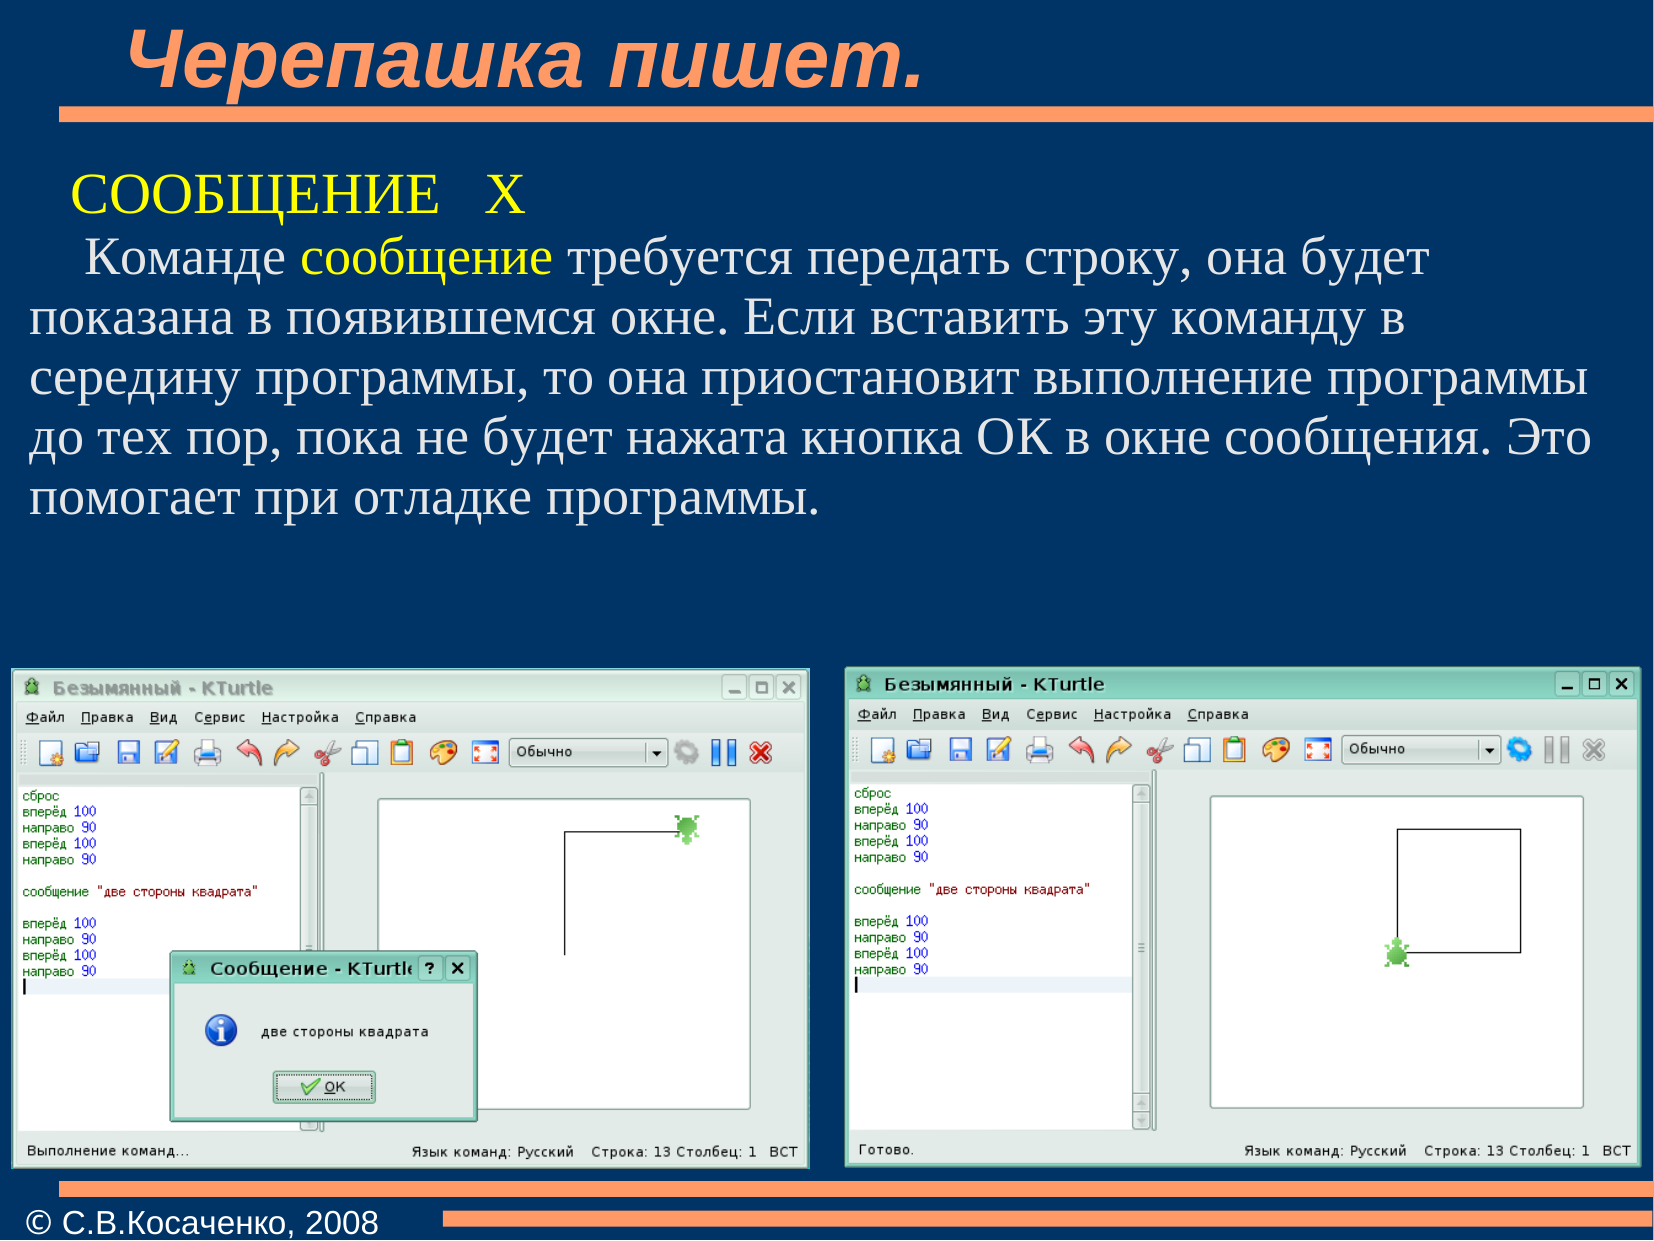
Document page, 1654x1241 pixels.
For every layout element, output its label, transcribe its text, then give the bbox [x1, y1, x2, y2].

list СООБЩЕНИЕ X Команде сообщение требуется передать строку, она будет показана в появившемся окне. Если вставить эту команду в середину программы, то она приостановит выполнение программы до тех пор, пока не будет нажата кнопка ОК в окне сообщения. Это помогает при отладке программы. [29, 161, 1625, 709]
picture [844, 666, 1642, 1168]
title Черепашка пишет. [123, 0, 1536, 119]
picture [11, 668, 810, 1169]
